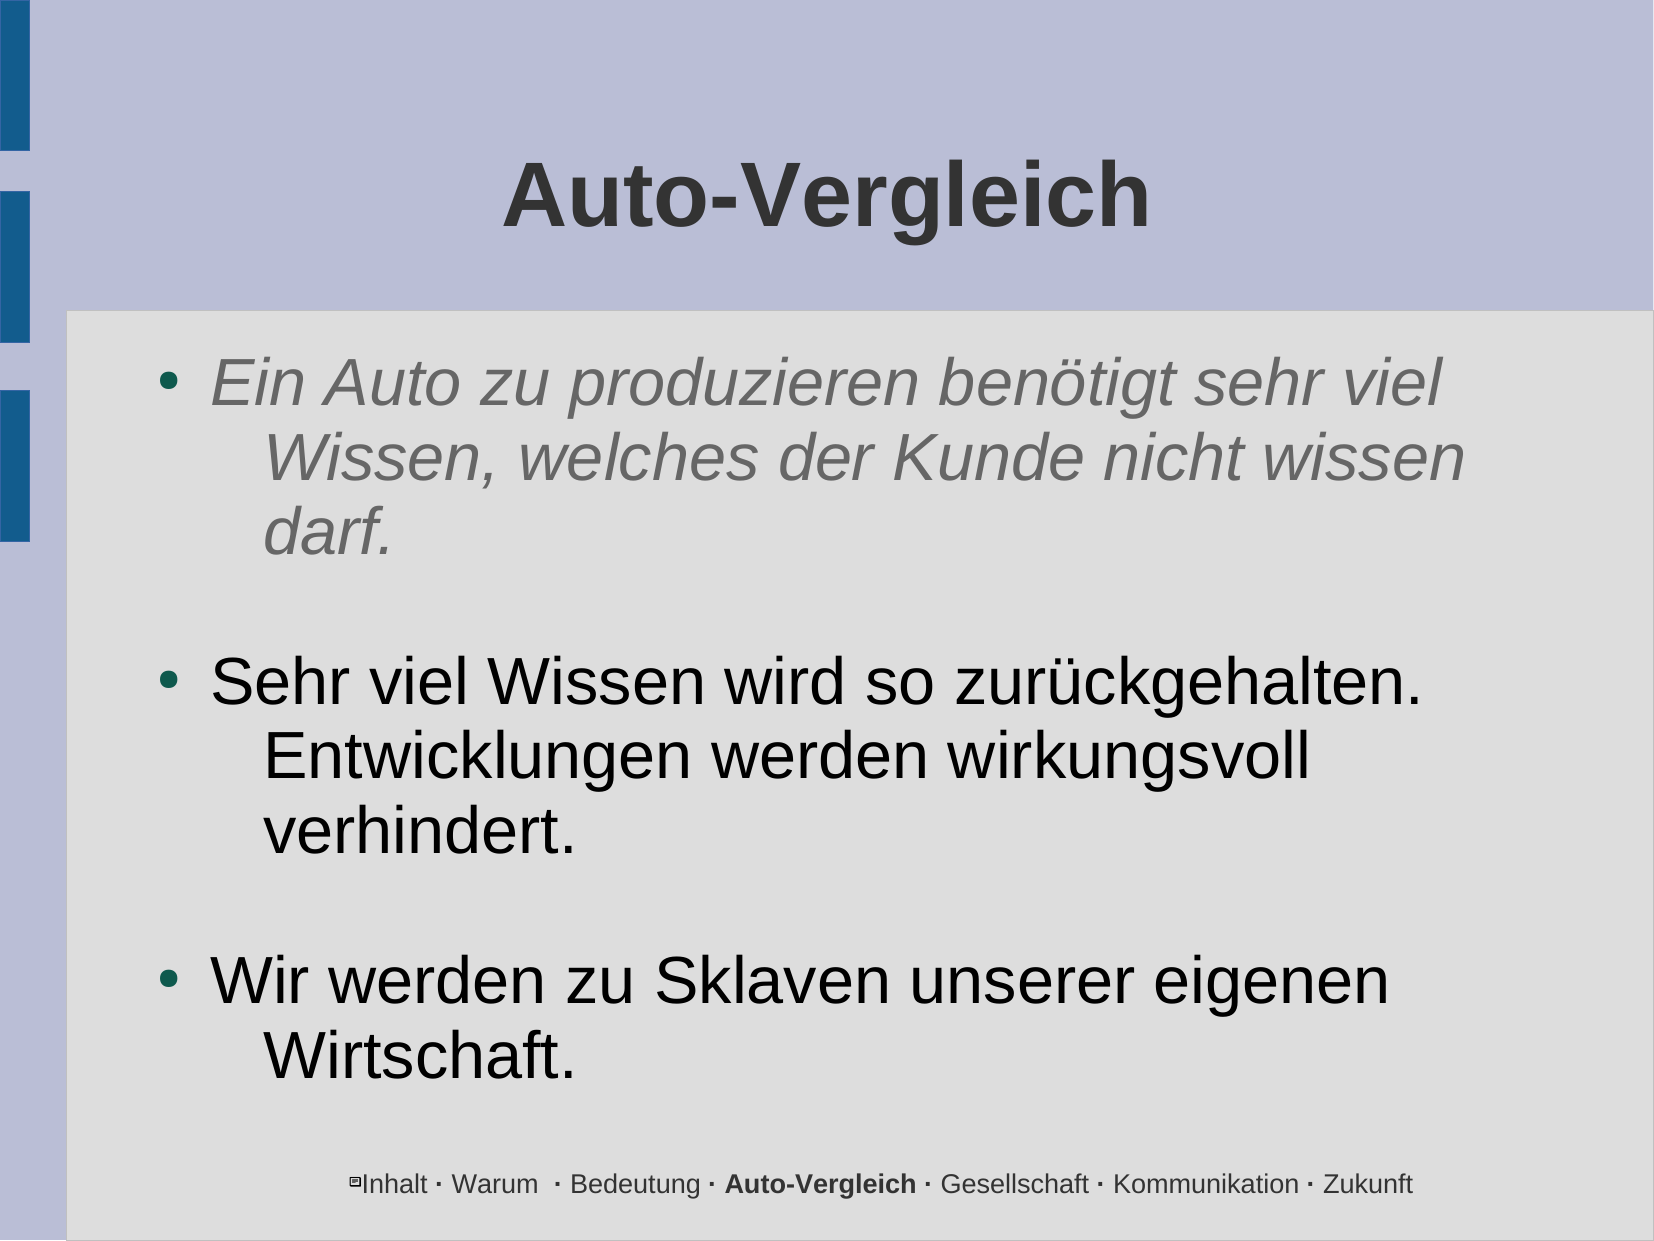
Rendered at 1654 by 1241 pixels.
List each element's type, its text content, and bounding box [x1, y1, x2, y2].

title Inhalt · Warum · Bedeutung · Auto-Vergleich · Gesellschaft · Kommunikation · Zukunft [115, 1159, 1528, 1209]
title Auto-Vergleich [121, 91, 1534, 299]
list Ein Auto zu produzieren benötigt sehr viel Wissen, welches der Kunde nicht wissen darf. Sehr viel Wissen wird so zurückgehalten. Entwicklungen werden wirkungsvoll verhindert. Wir werden zu Sklaven unserer eigenen Wirtschaft. [121, 344, 1534, 1127]
